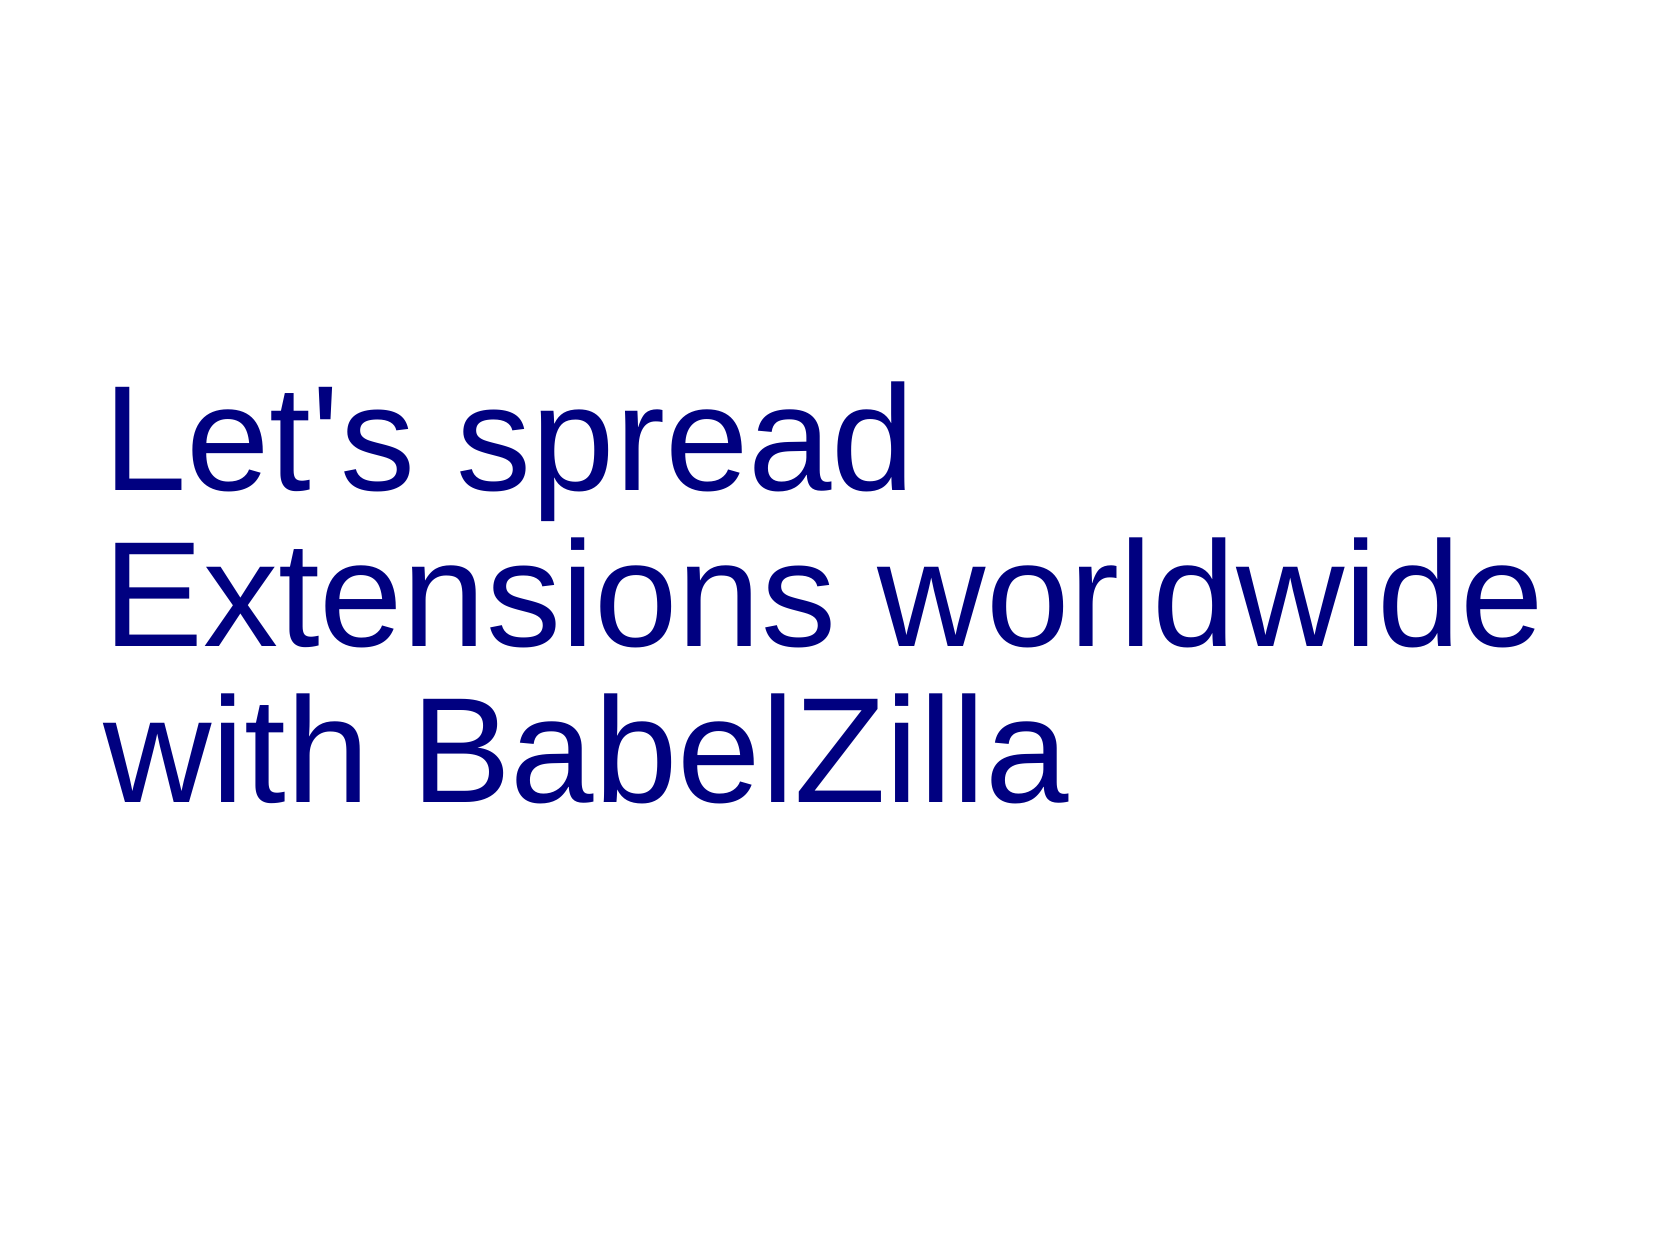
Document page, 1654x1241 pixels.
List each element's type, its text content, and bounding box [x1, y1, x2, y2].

text_box Let's spread Extensions worldwide with BabelZilla [88, 358, 1565, 709]
